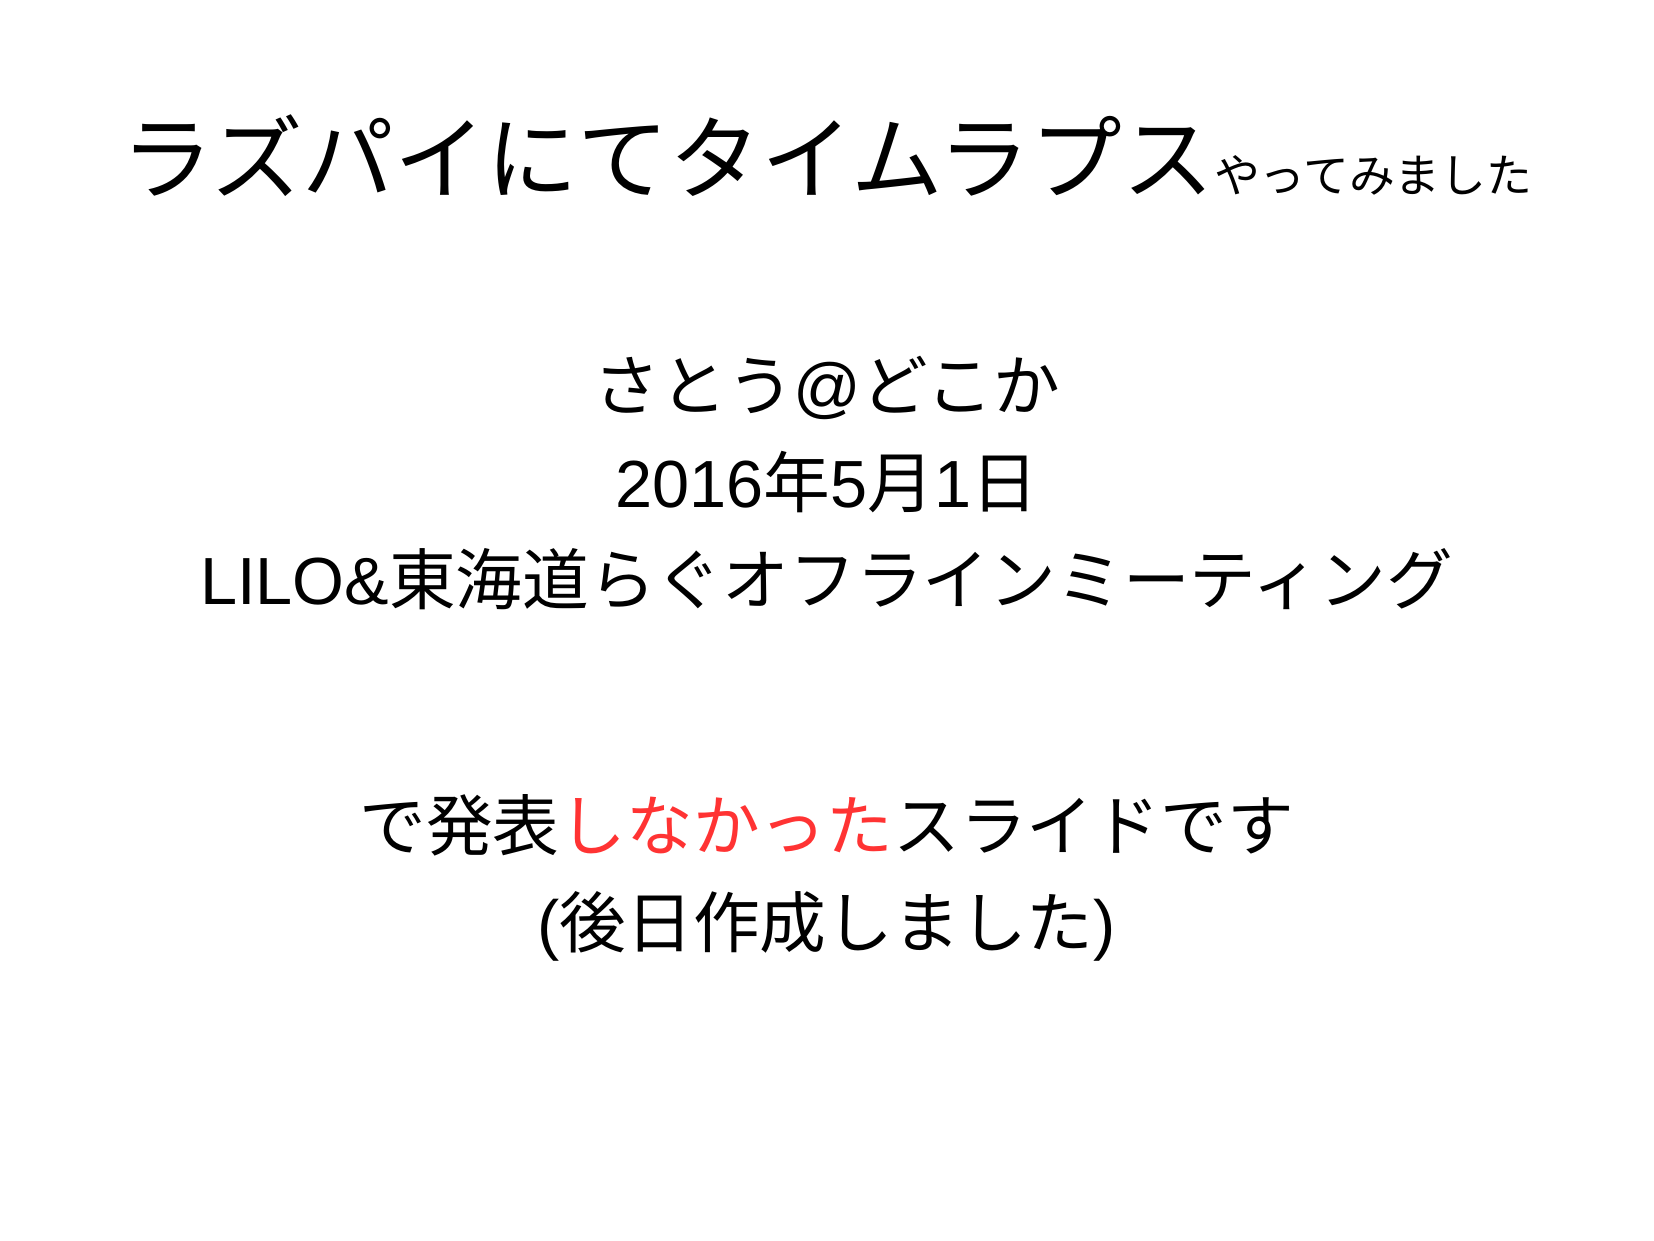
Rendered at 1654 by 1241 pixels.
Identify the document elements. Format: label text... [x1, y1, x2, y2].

title ラズパイにてタイムラプスやってみました [82, 49, 1571, 257]
subtitle さとう@どこか 2016年5月1日 LILO&東海道らぐオフラインミーティング で発表しなかったスライドです (後日作成しました) [82, 290, 1571, 1010]
